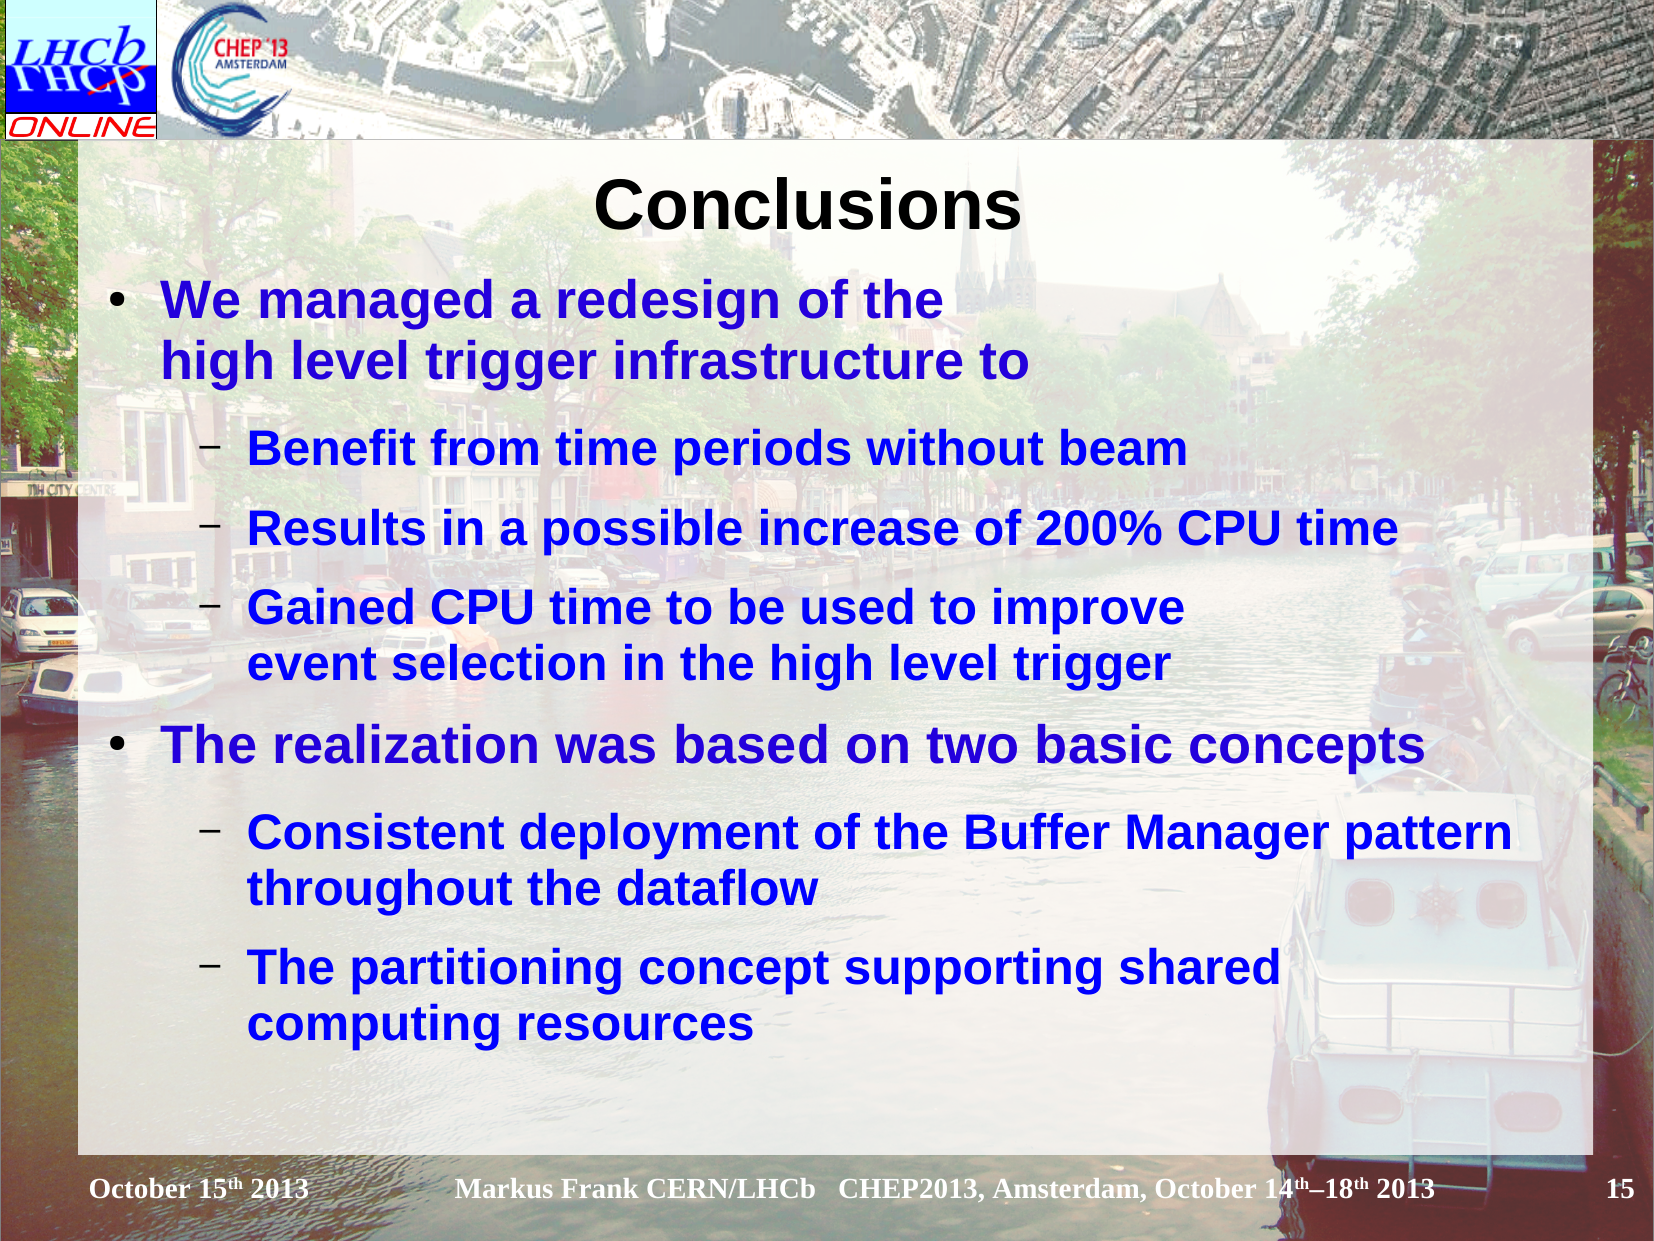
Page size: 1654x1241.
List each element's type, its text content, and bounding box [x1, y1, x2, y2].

picture [0, 0, 5, 139]
picture [6, 0, 156, 112]
title Conclusions [82, 139, 1536, 271]
list We managed a redesign of the high level trigger infrastructure to Benefit from time periods without beam Results in a possible increase of 200% CPU time Gained CPU time to be used to improve event selection in the high level trigger The realization was based on two basic concepts Consistent deployment of the Buffer Manager pattern throughout the dataflow The partitioning concept supporting shared computing resources [90, 270, 1546, 1052]
picture [157, 0, 1654, 139]
picture [6, 114, 156, 139]
